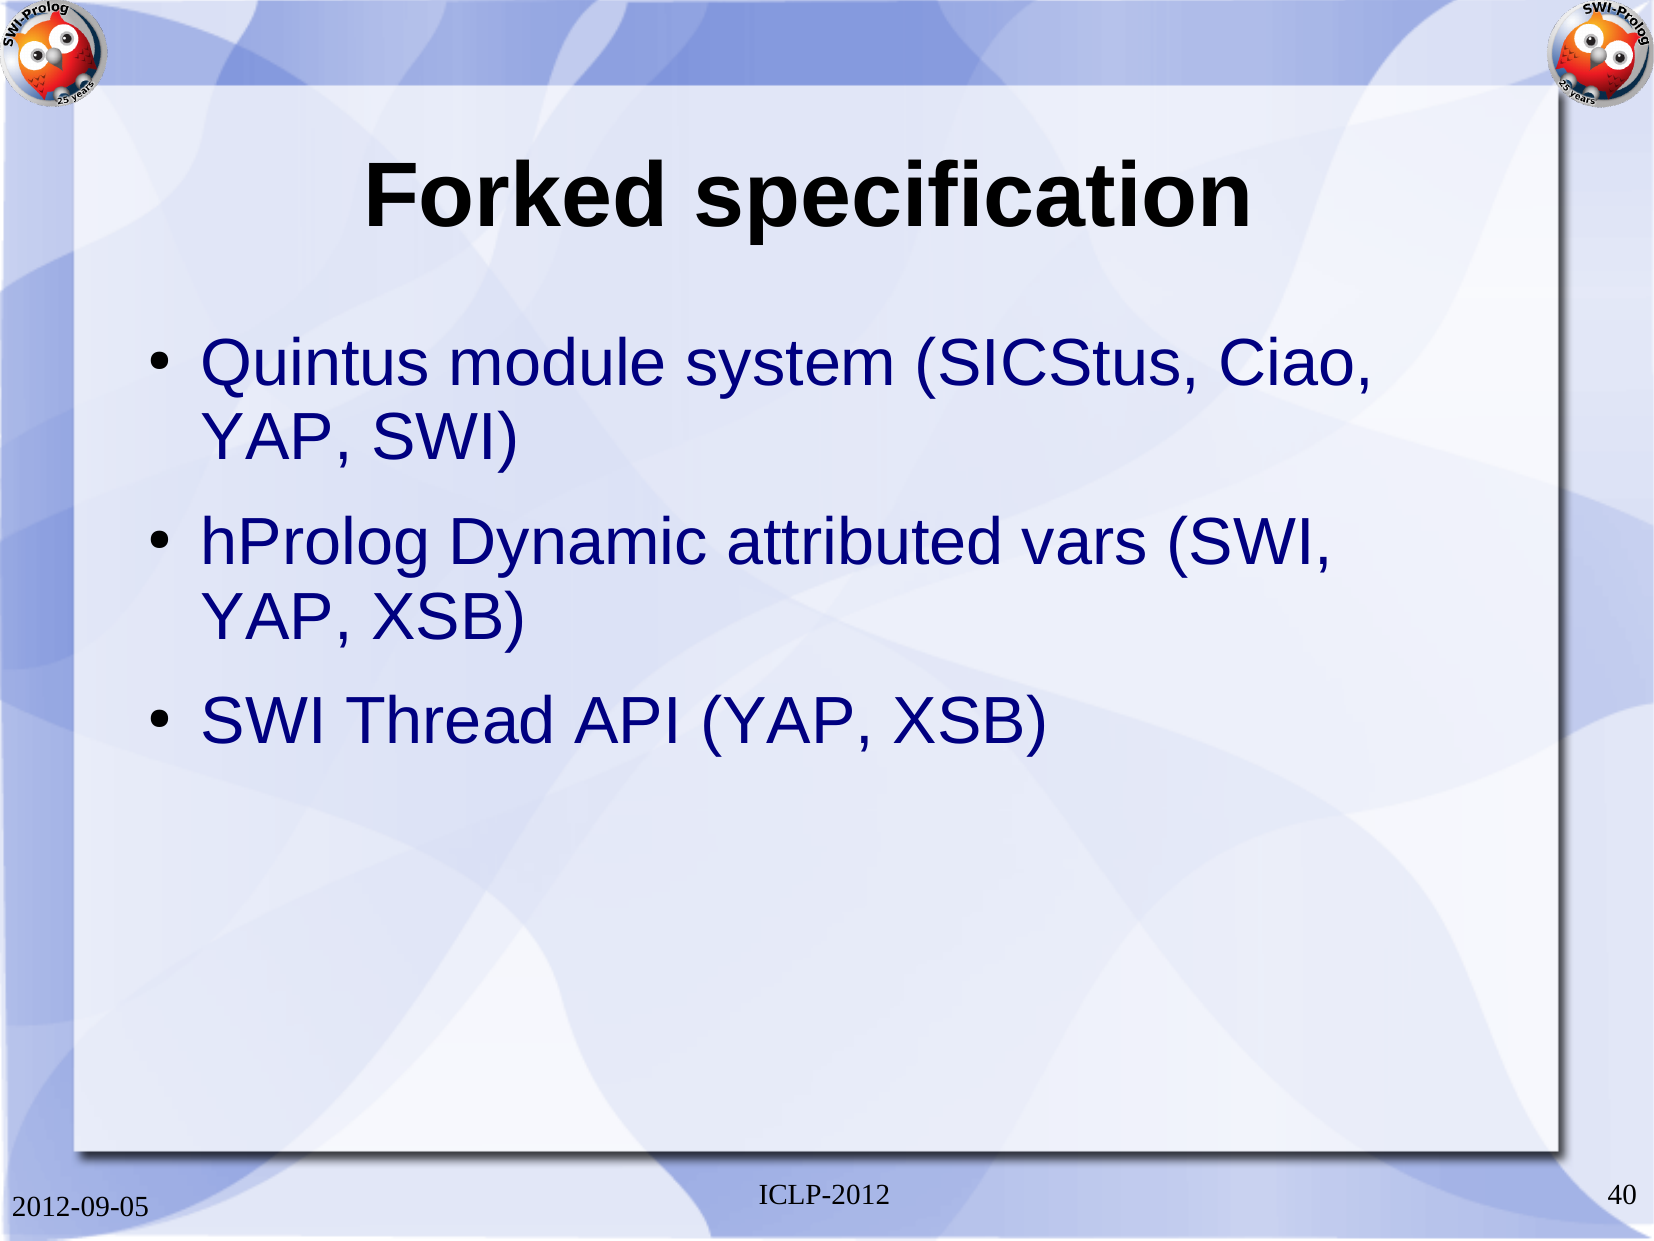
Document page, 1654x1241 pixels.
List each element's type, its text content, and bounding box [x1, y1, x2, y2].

title Forked specification [82, 90, 1536, 298]
picture [0, 0, 1654, 1241]
list Quintus module system (SICStus, Ciao, YAP, SWI) hProlog Dynamic attributed vars (SWI, YAP, XSB) SWI Thread API (YAP, XSB) [129, 324, 1489, 1045]
